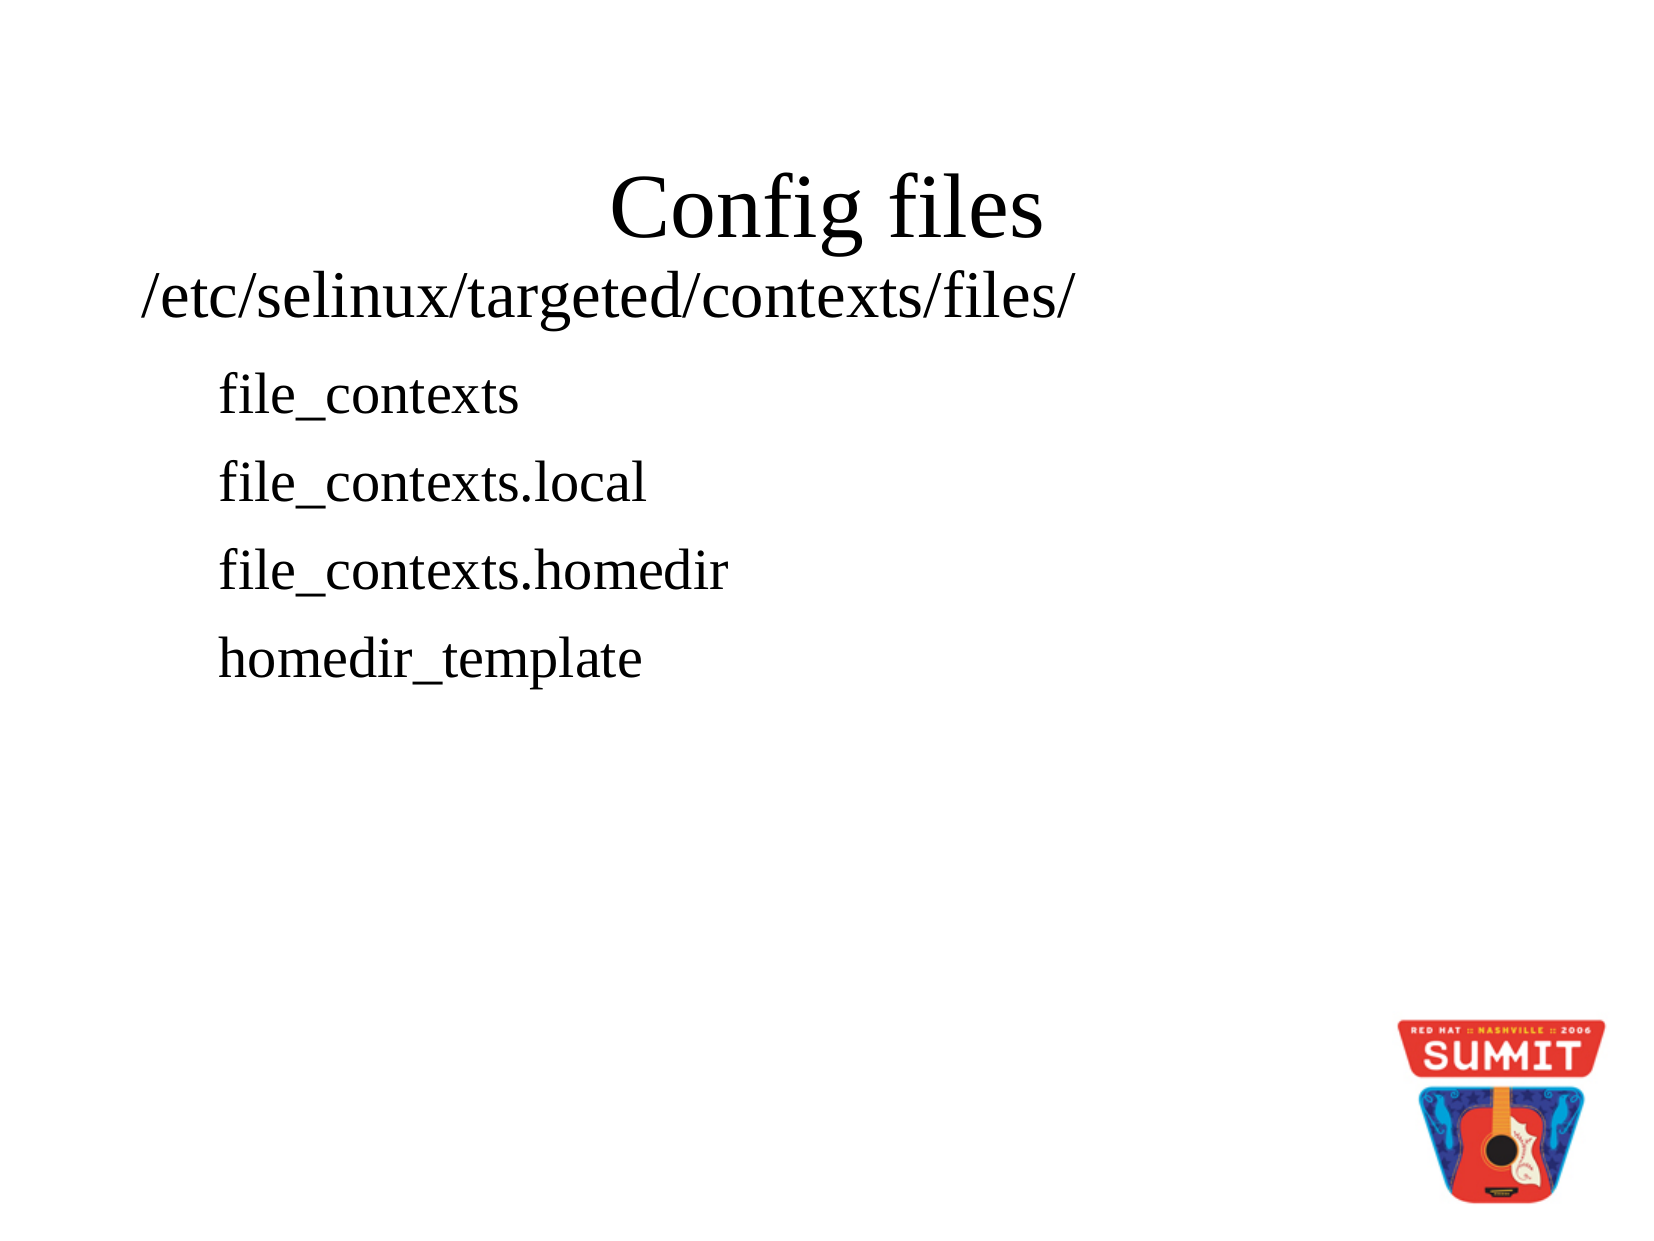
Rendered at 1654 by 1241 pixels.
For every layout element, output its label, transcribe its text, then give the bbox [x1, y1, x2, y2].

list /etc/selinux/targeted/contexts/files/ file_contexts file_contexts.local file_contexts.homedir homedir_template [124, 257, 1537, 1039]
title Config files [121, 155, 1534, 258]
picture [1392, 1011, 1611, 1211]
